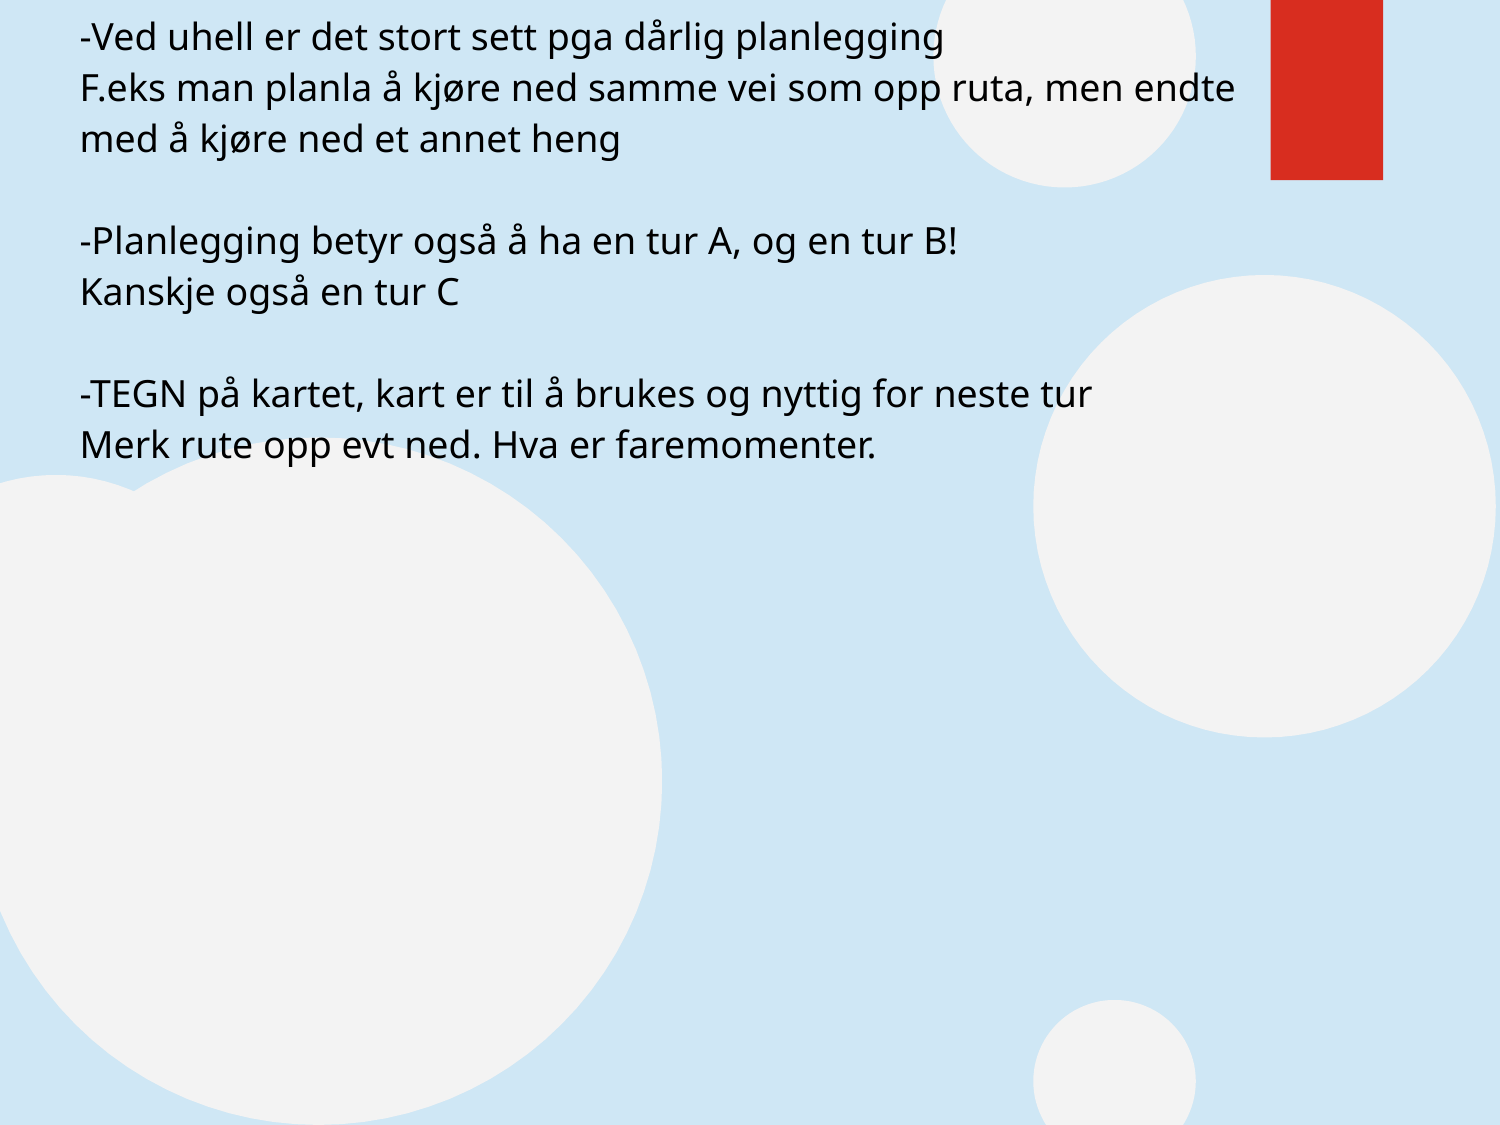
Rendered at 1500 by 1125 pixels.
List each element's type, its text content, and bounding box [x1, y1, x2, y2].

title Planlegg turen, alltid -Ved uhell er det stort sett pga dårlig planlegging F.eks man planla å kjøre ned samme vei som opp ruta, men endte med å kjøre ned et annet heng -Planlegging betyr også å ha en tur A, og en tur B! Kanskje også en tur C -TEGN på kartet, kart er til å brukes og nyttig for neste tur Merk rute opp evt ned. Hva er faremomenter. [79, 0, 1237, 421]
